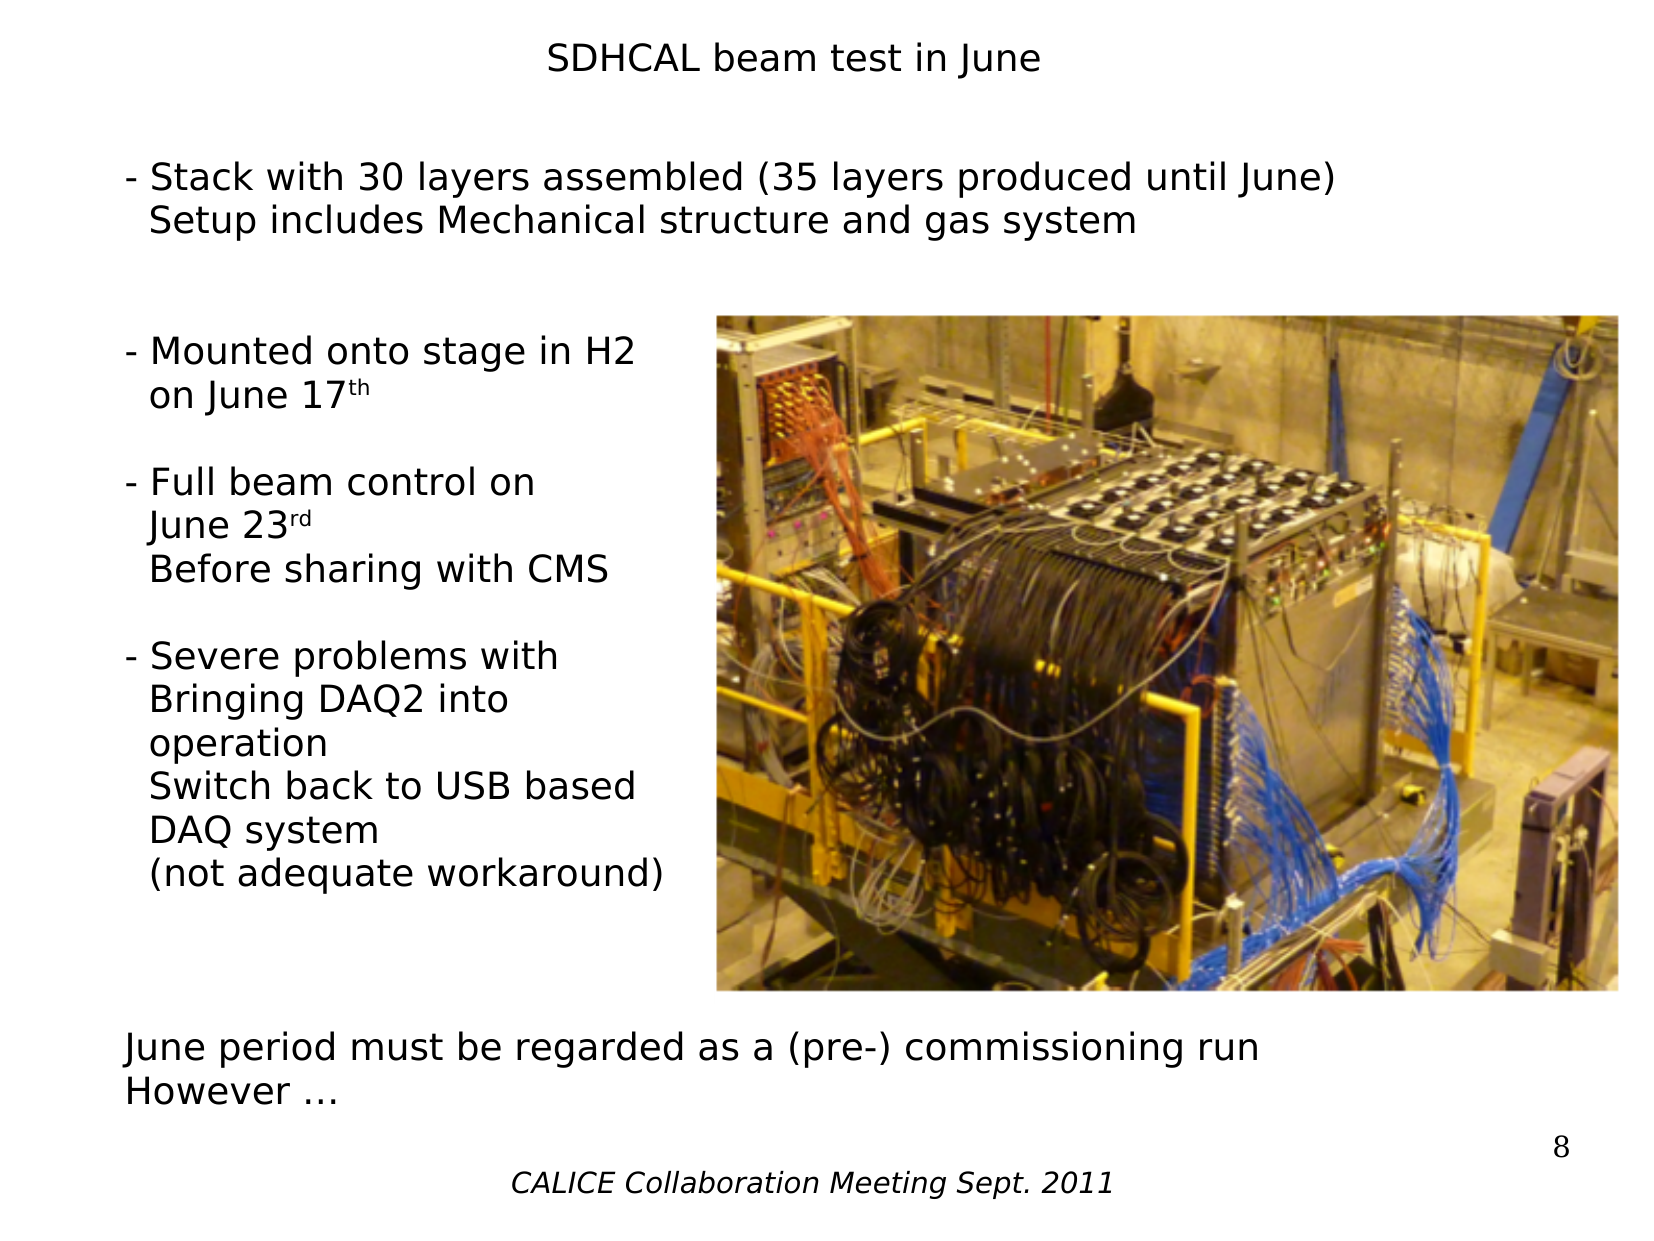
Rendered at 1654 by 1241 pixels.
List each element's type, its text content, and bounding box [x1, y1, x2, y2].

text_box SDHCAL beam test in June [531, 29, 1057, 88]
text_box - Stack with 30 layers assembled (35 layers produced until June) Setup includes Mechanical structure and gas system - Mounted onto stage in H2 on June 17th - Full beam control on June 23rd Before sharing with CMS - Severe problems with Bringing DAQ2 into operation Switch back to USB based DAQ system (not adequate workaround) June period must be regarded as a (pre-) commissioning run However … [109, 148, 1352, 1168]
picture [713, 310, 1625, 1004]
